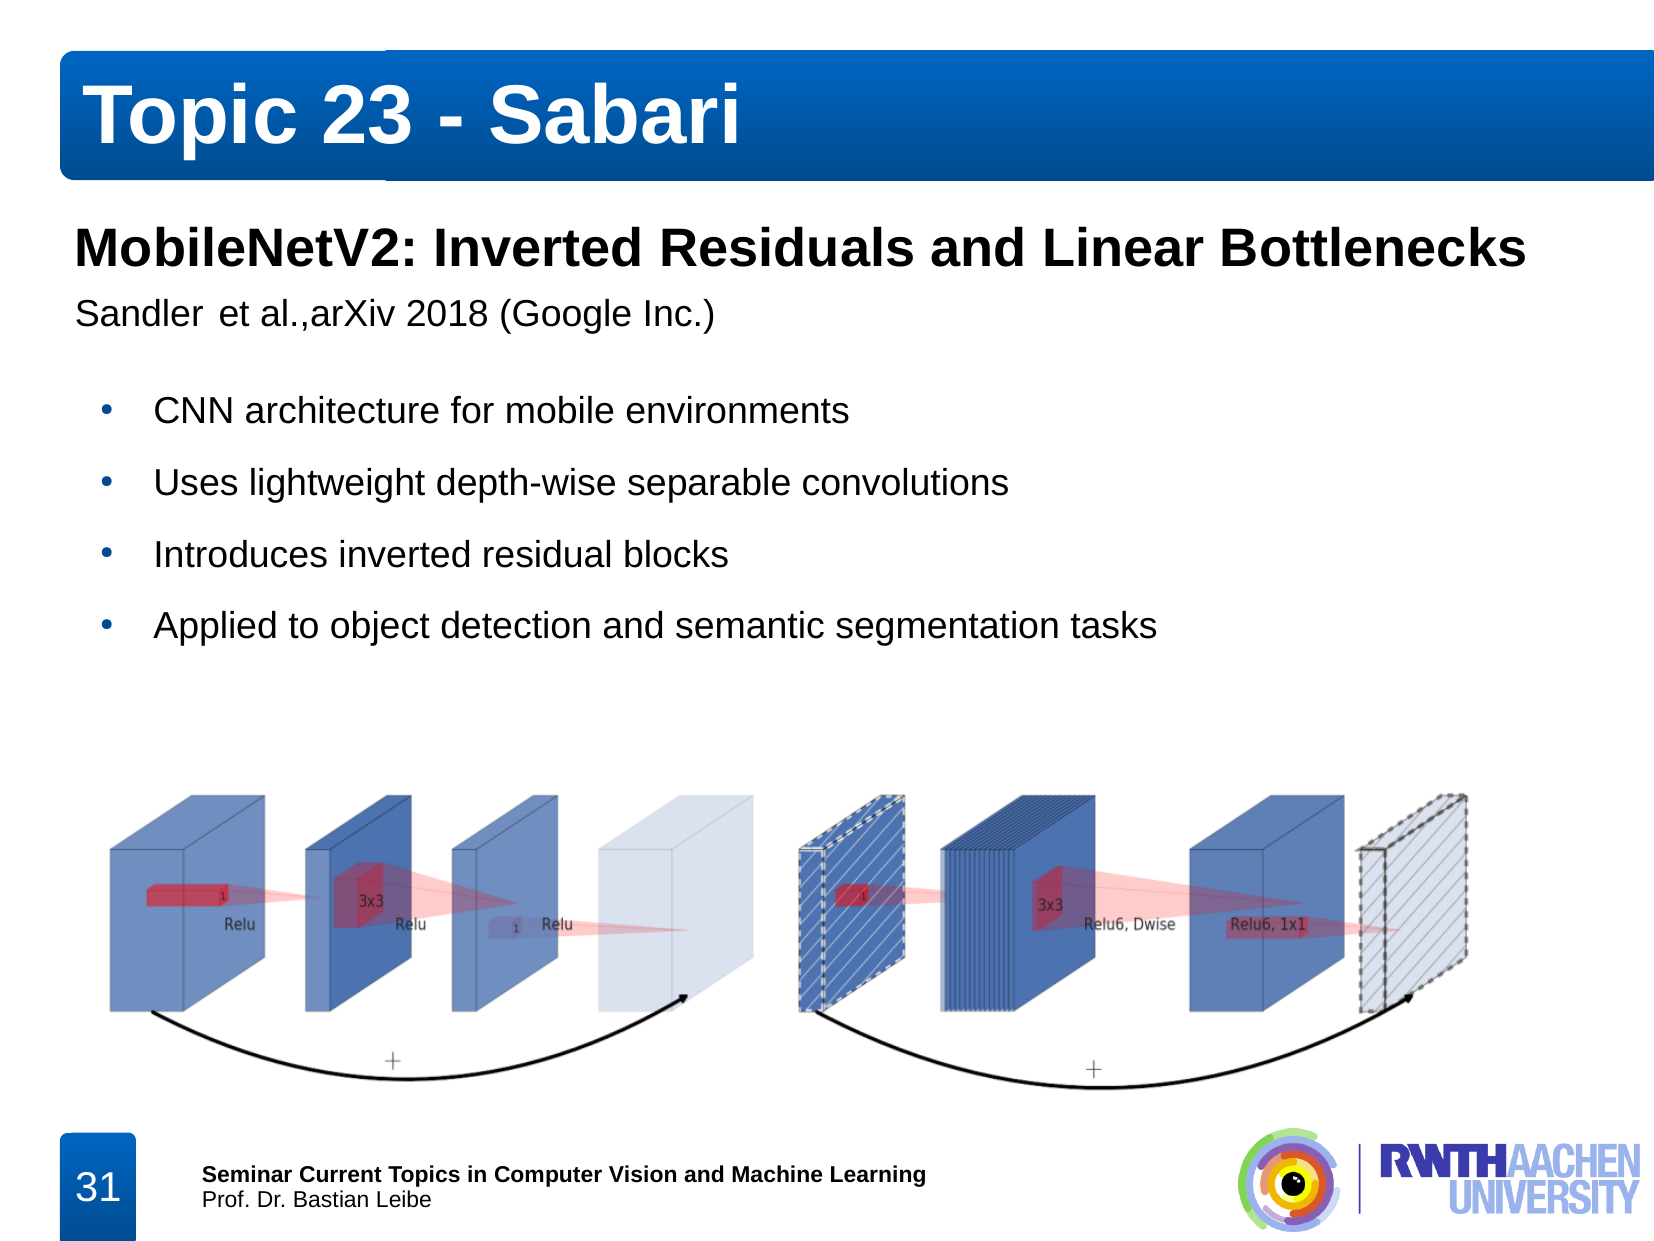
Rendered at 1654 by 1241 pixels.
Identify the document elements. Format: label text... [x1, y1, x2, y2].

text_box MobileNetV2: Inverted Residuals and Linear Bottlenecks Sandler et al.,arXiv 2018 (Google Inc.) [60, 210, 1654, 347]
title Topic 23 - Sabari [82, 10, 1571, 210]
picture [82, 761, 1493, 1126]
picture [1238, 1128, 1640, 1232]
list CNN architecture for mobile environments Uses lightweight depth-wise separable convolutions Introduces inverted residual blocks Applied to object detection and semantic segmentation tasks [82, 390, 1576, 1006]
